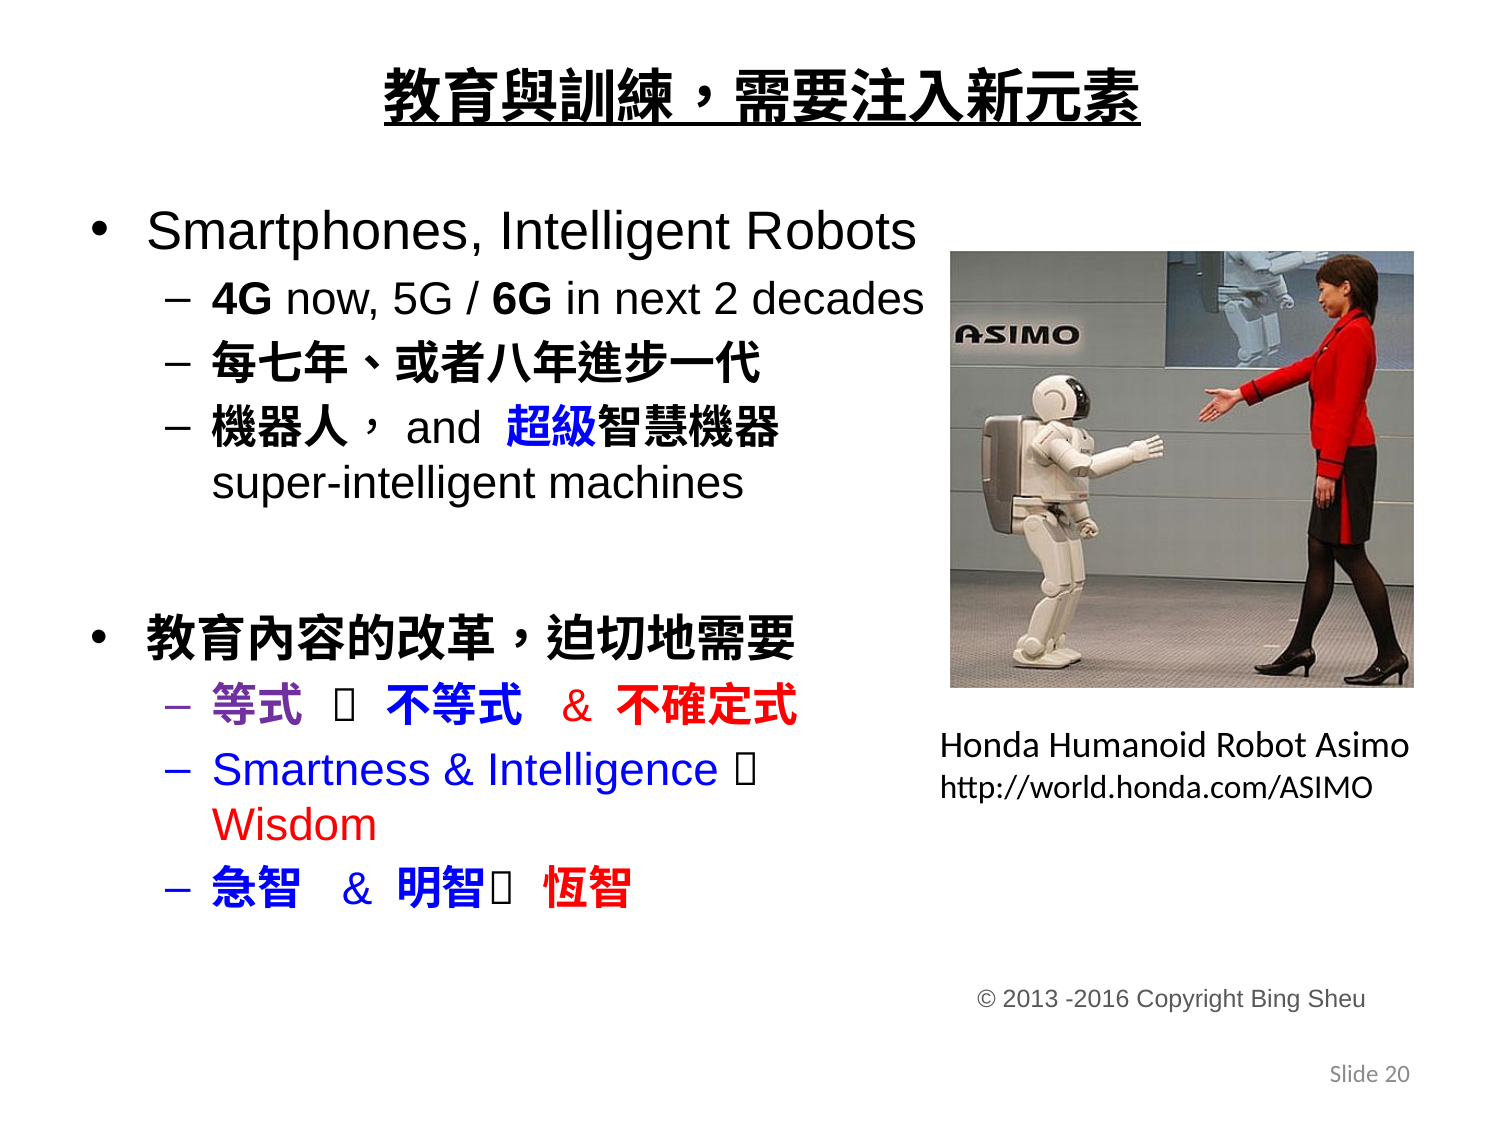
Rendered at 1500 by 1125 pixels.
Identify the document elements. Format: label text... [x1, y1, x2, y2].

title 教育與訓練，需要注入新元素 [50, 37, 1475, 150]
picture [950, 251, 1414, 688]
slide_number Slide <編號> [1074, 1042, 1425, 1103]
text_box © 2013 -2016 Copyright Bing Sheu [962, 975, 1438, 1020]
list Smartphones, Intelligent Robots 4G now, 5G / 6G in next 2 decades 每七年、或者八年進步一代 機器人，and 超級智慧機器 super-intelligent machines 教育內容的改革，迫切地需要 等式  不等式 & 不確定式 Smartness & Intelligence  Wisdom 急智 & 明智 恆智 [75, 187, 950, 1038]
text_box Honda Humanoid Robot Asimo http://world.honda.com/ASIMO [924, 712, 1475, 813]
